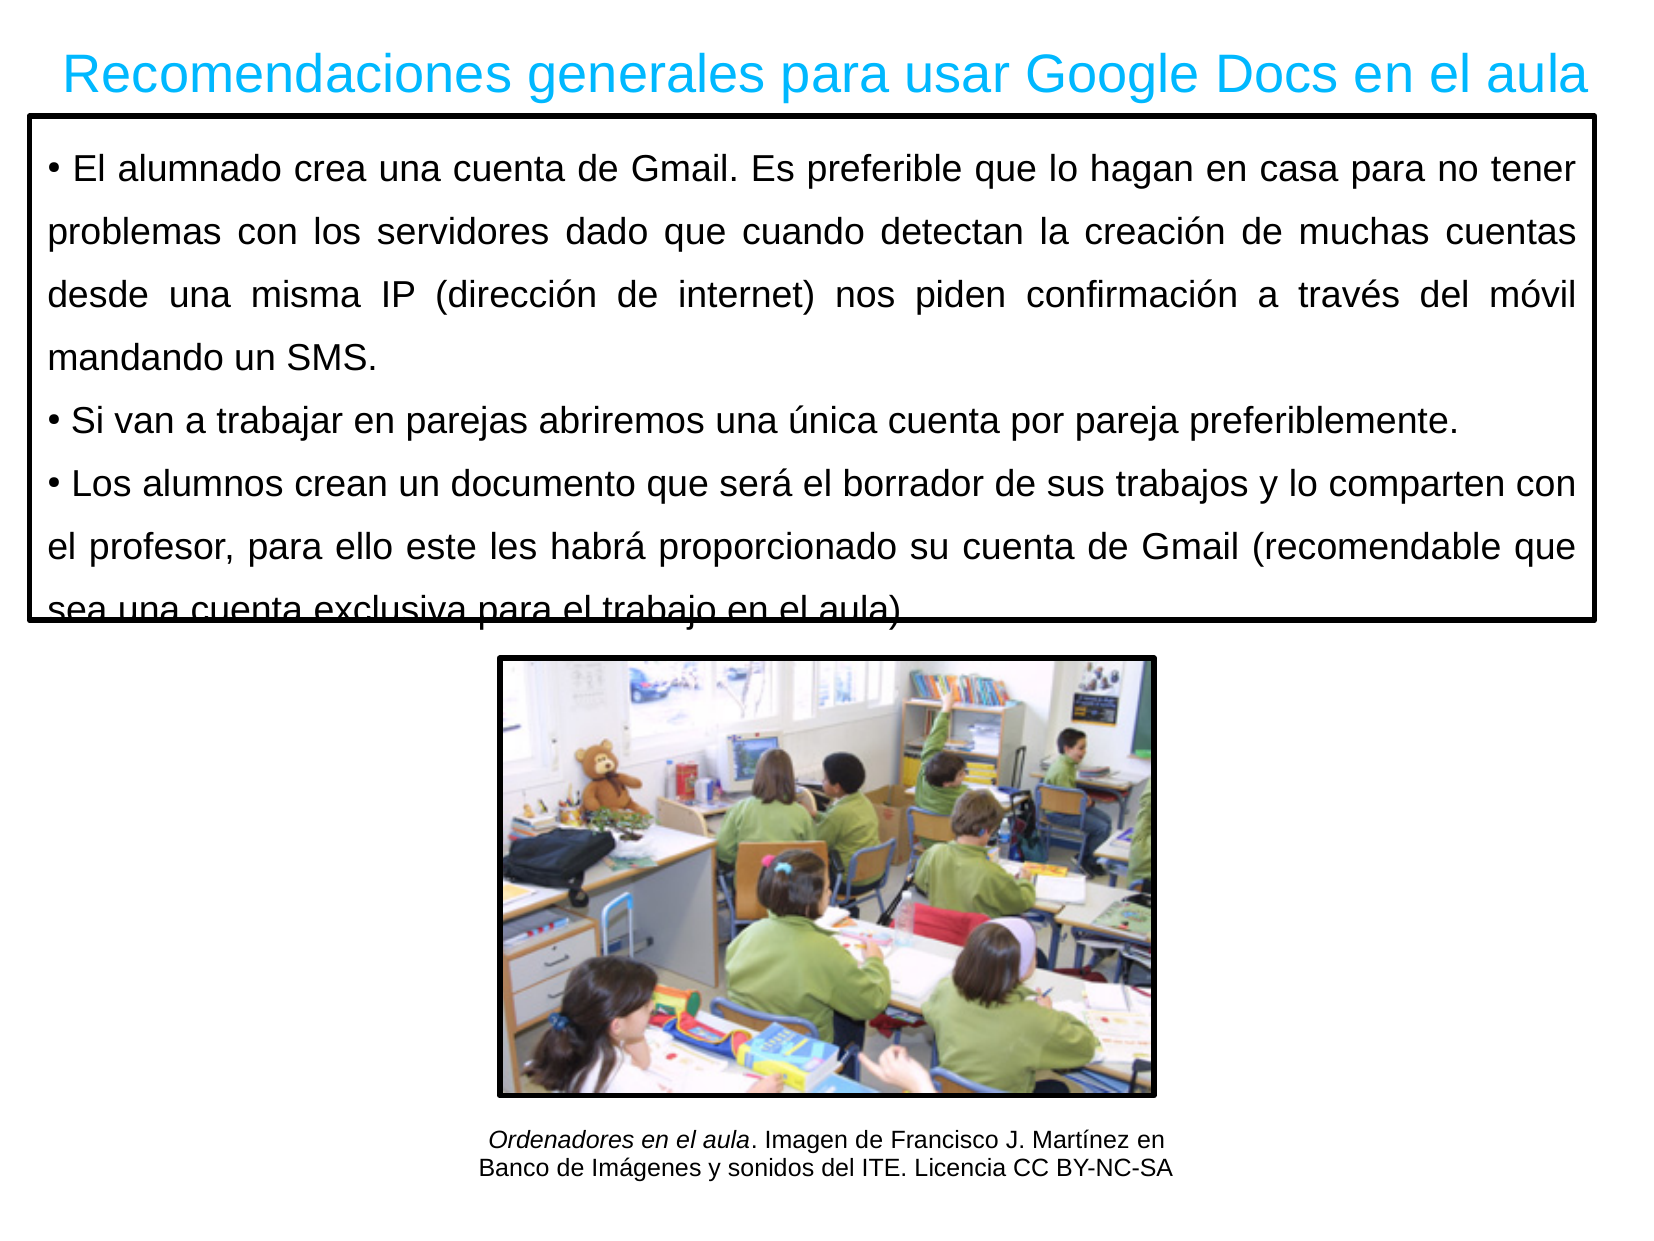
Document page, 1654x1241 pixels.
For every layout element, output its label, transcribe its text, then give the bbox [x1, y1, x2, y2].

title Recomendaciones generales para usar Google Docs en el aula [29, 29, 1625, 119]
text_box El alumnado crea una cuenta de Gmail. Es preferible que lo hagan en casa para no tener problemas con los servidores dado que cuando detectan la creación de muchas cuentas desde una misma IP (dirección de internet) nos piden confirmación a través del móvil mandando un SMS. Si van a trabajar en parejas abriremos una única cuenta por pareja preferiblemente. Los alumnos crean un documento que será el borrador de sus trabajos y lo comparten con el profesor, para ello este les habrá proporcionado su cuenta de Gmail (recomendable que sea una cuenta exclusiva para el trabajo en el aula). [29, 116, 1595, 621]
picture [502, 661, 1151, 1093]
text_box Ordenadores en el aula. Imagen de Francisco J. Martínez en Banco de Imágenes y sonidos del ITE. Licencia CC BY-NC-SA [457, 1118, 1196, 1189]
